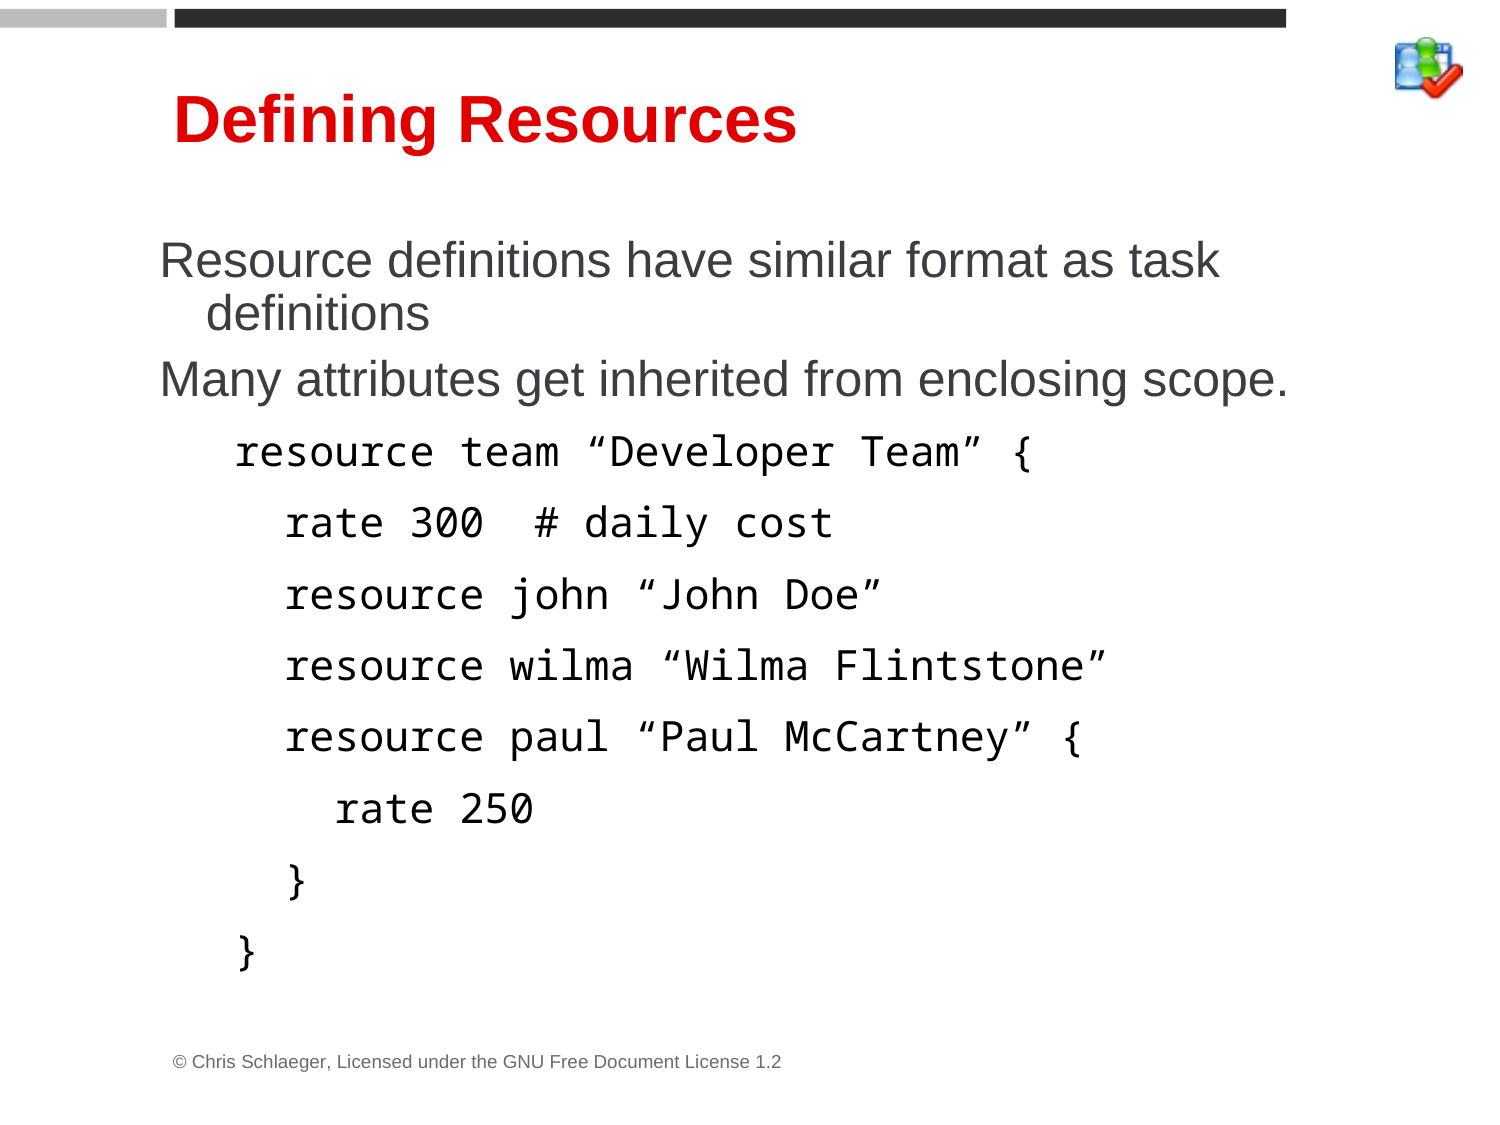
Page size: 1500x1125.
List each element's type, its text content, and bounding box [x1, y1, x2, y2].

picture [1395, 37, 1463, 105]
list Resource definitions have similar format as task definitions Many attributes get inherited from enclosing scope. resource team “Developer Team” { rate 300 # daily cost resource john “John Doe” resource wilma “Wilma Flintstone” resource paul “Paul McCartney” { rate 250 } } [159, 234, 1395, 1015]
title Defining Resources [173, 41, 1395, 205]
